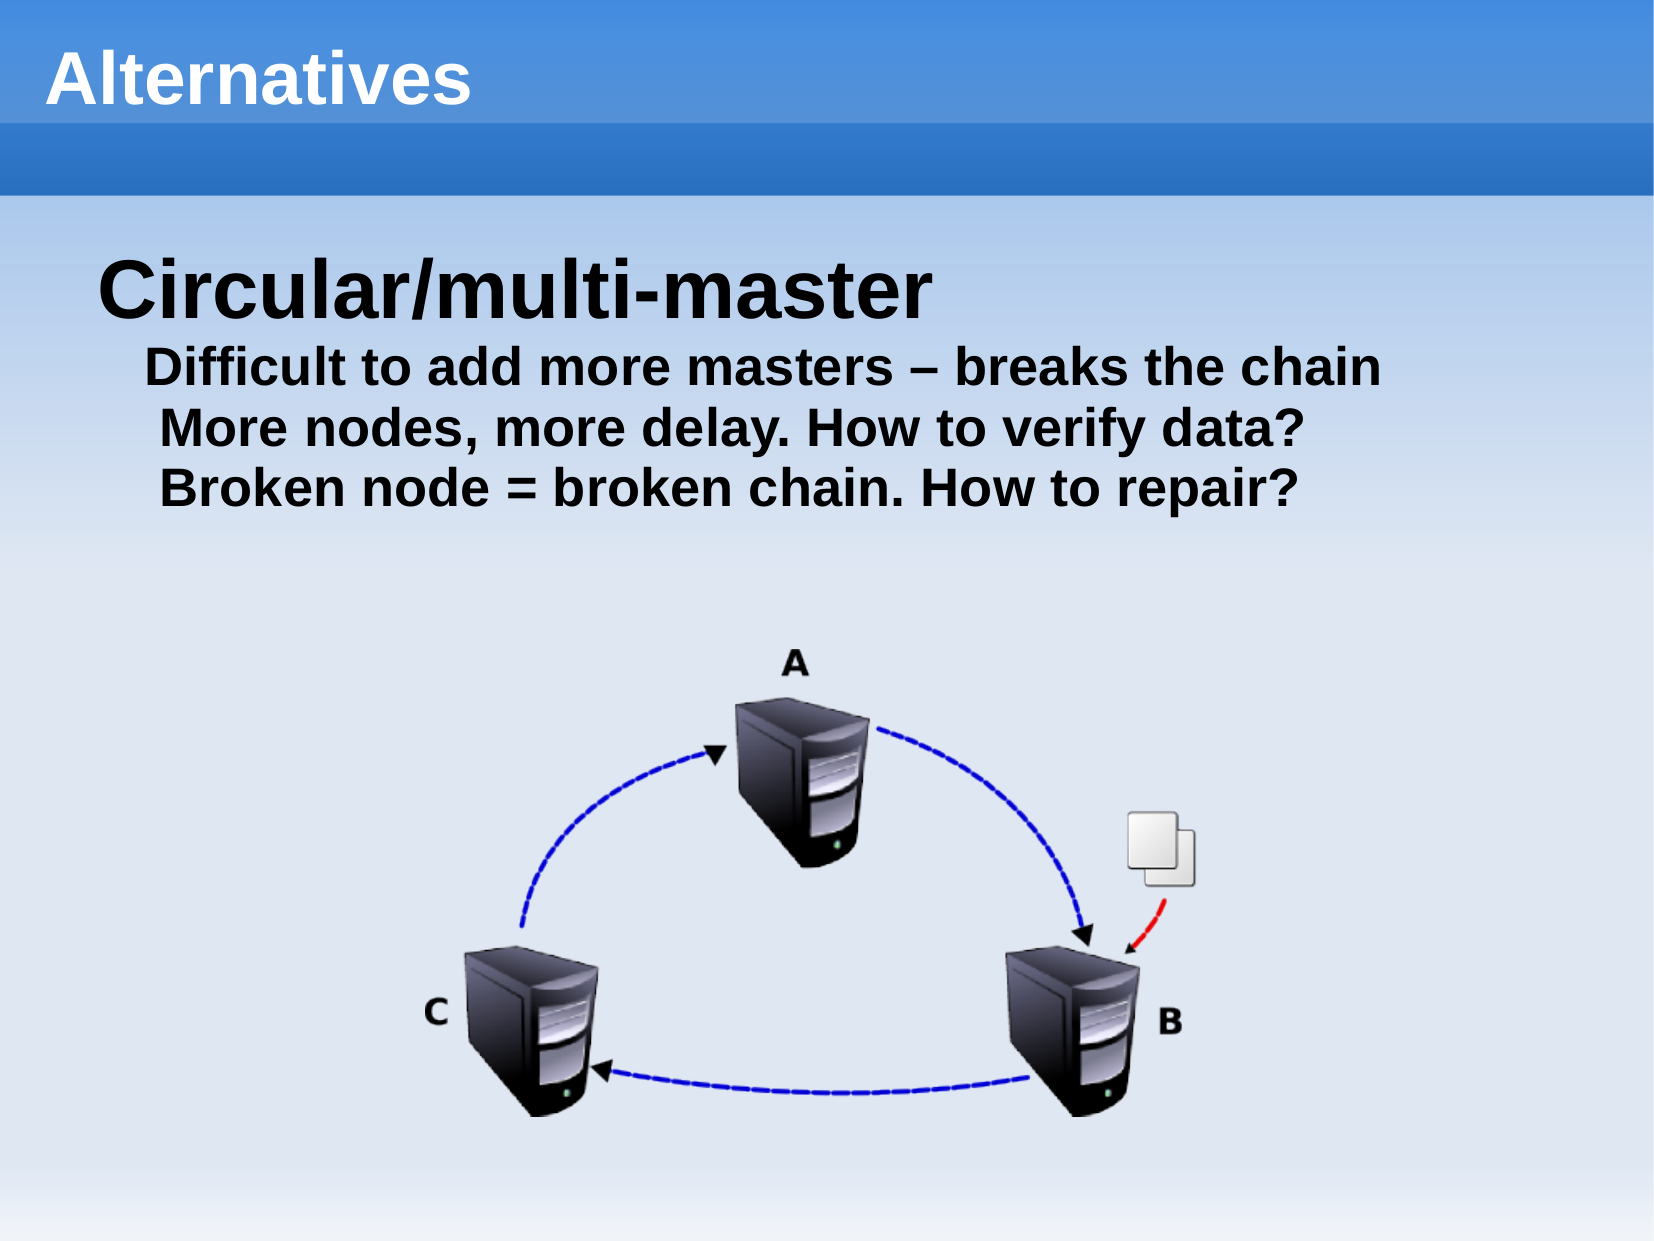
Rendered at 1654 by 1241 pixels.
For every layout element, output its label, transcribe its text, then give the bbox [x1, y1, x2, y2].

picture [0, 0, 1654, 1241]
text_box Alternatives [29, 29, 1625, 158]
text_box Circular/multi-master Difficult to add more masters – breaks the chain More nodes, more delay. How to verify data? Broken node = broken chain. How to repair? [59, 236, 1595, 623]
